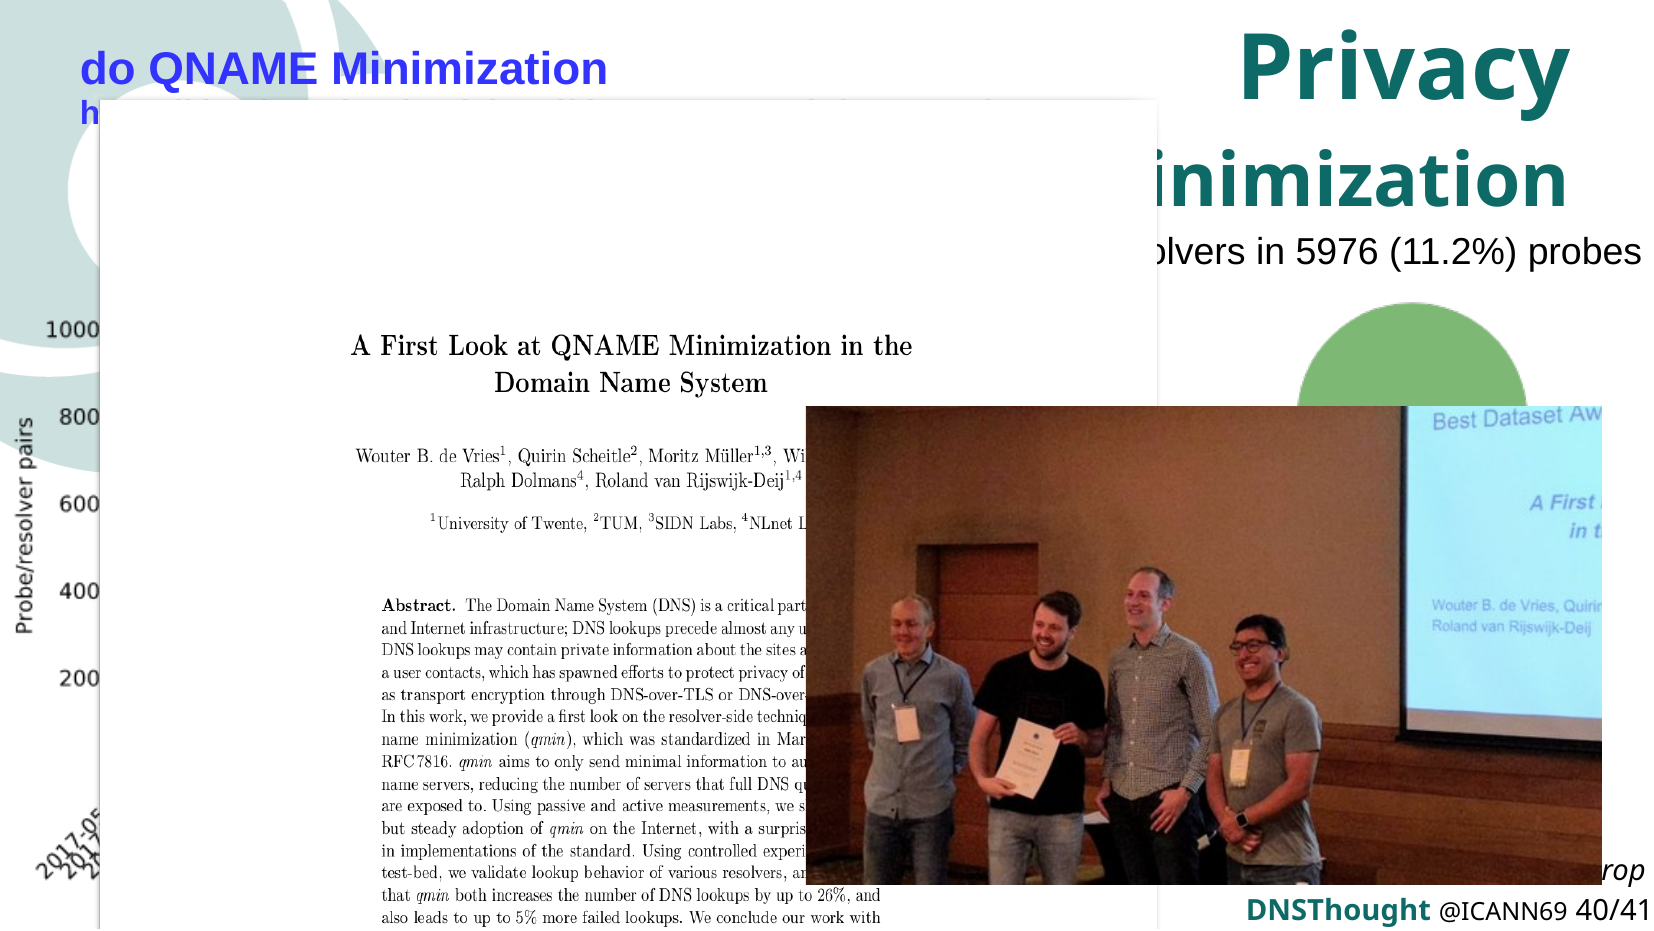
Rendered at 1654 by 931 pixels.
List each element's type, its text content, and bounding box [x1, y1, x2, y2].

title Privacy QNAME Minimization [35, 0, 1571, 255]
text_box With 9971 (8.5%) resolvers in 5976 (11.2%) probes [1161, 223, 1654, 280]
picture [0, 94, 1602, 929]
text_box do QNAME Minimization https://dnsthought.nlnetlabs.nl/does_qnamemin/#top_auth_asns [64, 35, 1176, 139]
